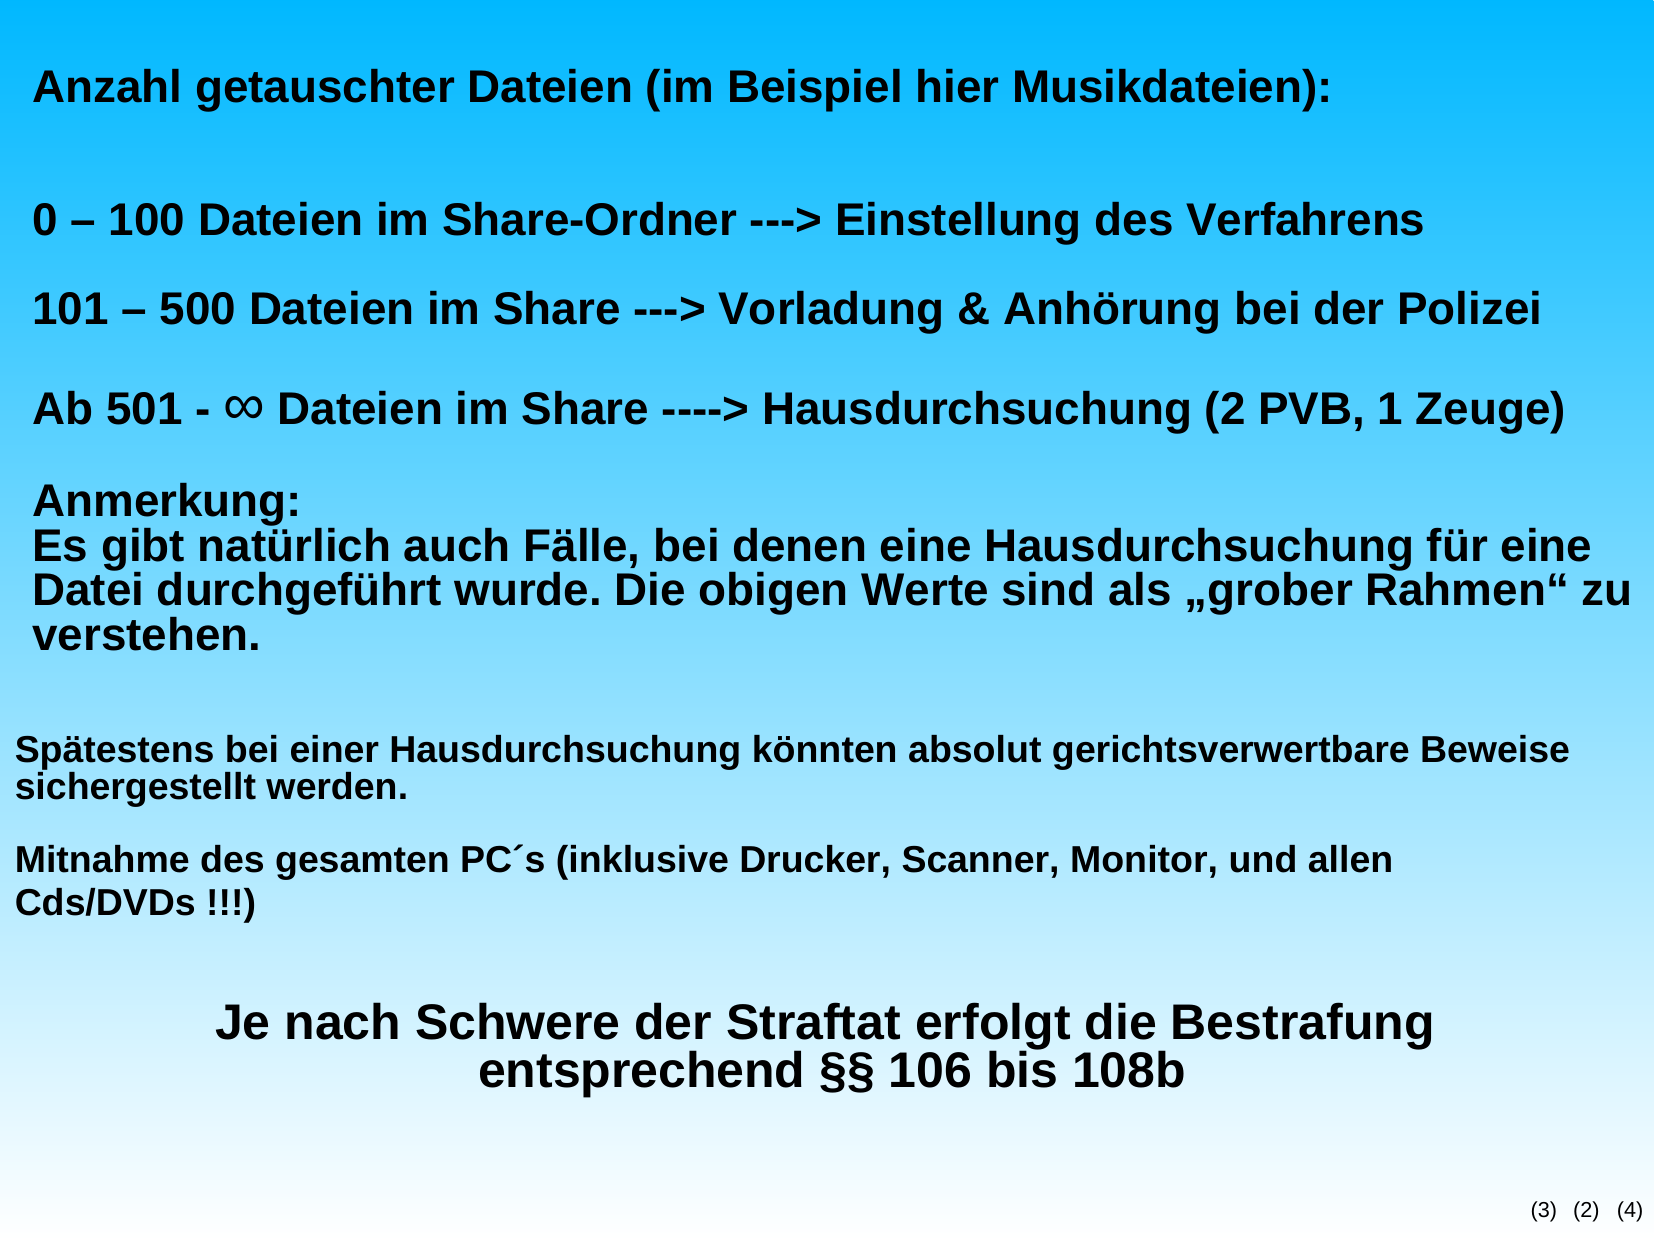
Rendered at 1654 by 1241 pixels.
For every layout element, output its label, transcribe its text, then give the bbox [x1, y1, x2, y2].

text_box (3)‏ [1515, 1186, 1573, 1241]
text_box Spätestens bei einer Hausdurchsuchung könnten absolut gerichtsverwertbare Beweise sichergestellt werden. Mitnahme des gesamten PC´s (inklusive Drucker, Scanner, Monitor, und allen Cds/DVDs !!!)‏ [0, 726, 1654, 916]
text_box (4)‏ [1615, 1186, 1654, 1241]
text_box Anzahl getauschter Dateien (im Beispiel hier Musikdateien): 0 – 100 Dateien im Share-Ordner ---> Einstellung des Verfahrens 101 – 500 Dateien im Share ---> Vorladung & Anhörung bei der Polizei Ab 501 - ∞ Dateien im Share ----> Hausdurchsuchung (2 PVB, 1 Zeuge)‏ Anmerkung: Es gibt natürlich auch Fälle, bei denen eine Hausdurchsuchung für eine Datei durchgeführt wurde. Die obigen Werte sind als „grober Rahmen“ zu verstehen. [17, 59, 1654, 440]
text_box Je nach Schwere der Straftat erfolgt die Bestrafung entsprechend §§ 106 bis 108b [200, 993, 1465, 1123]
text_box (2)‏ [1573, 1186, 1615, 1241]
